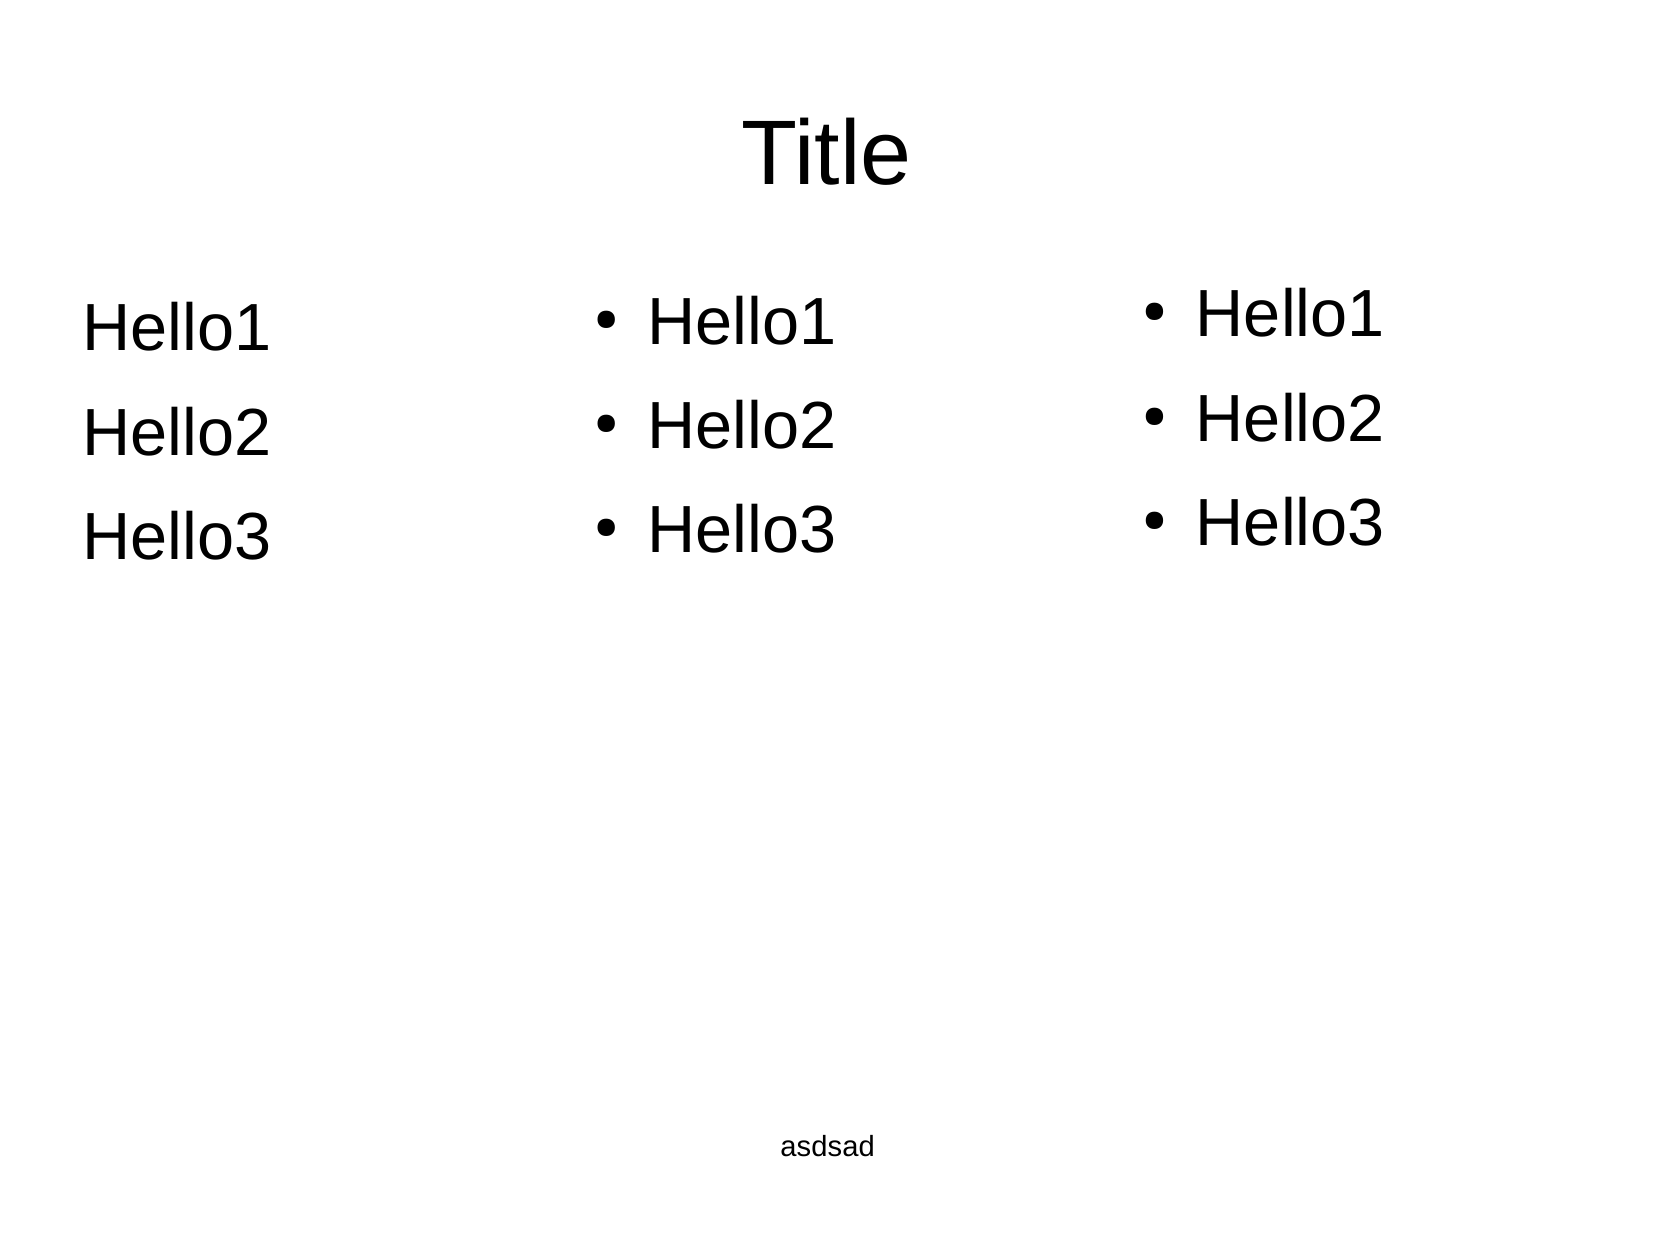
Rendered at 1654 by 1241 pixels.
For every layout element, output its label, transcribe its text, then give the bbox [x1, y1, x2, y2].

list Hello1 Hello2 Hello3 [82, 290, 451, 1094]
title Title [82, 56, 1571, 250]
list Hello1 Hello2 Hello3 [1125, 276, 1493, 1081]
list Hello1 Hello2 Hello3 [576, 283, 944, 1088]
